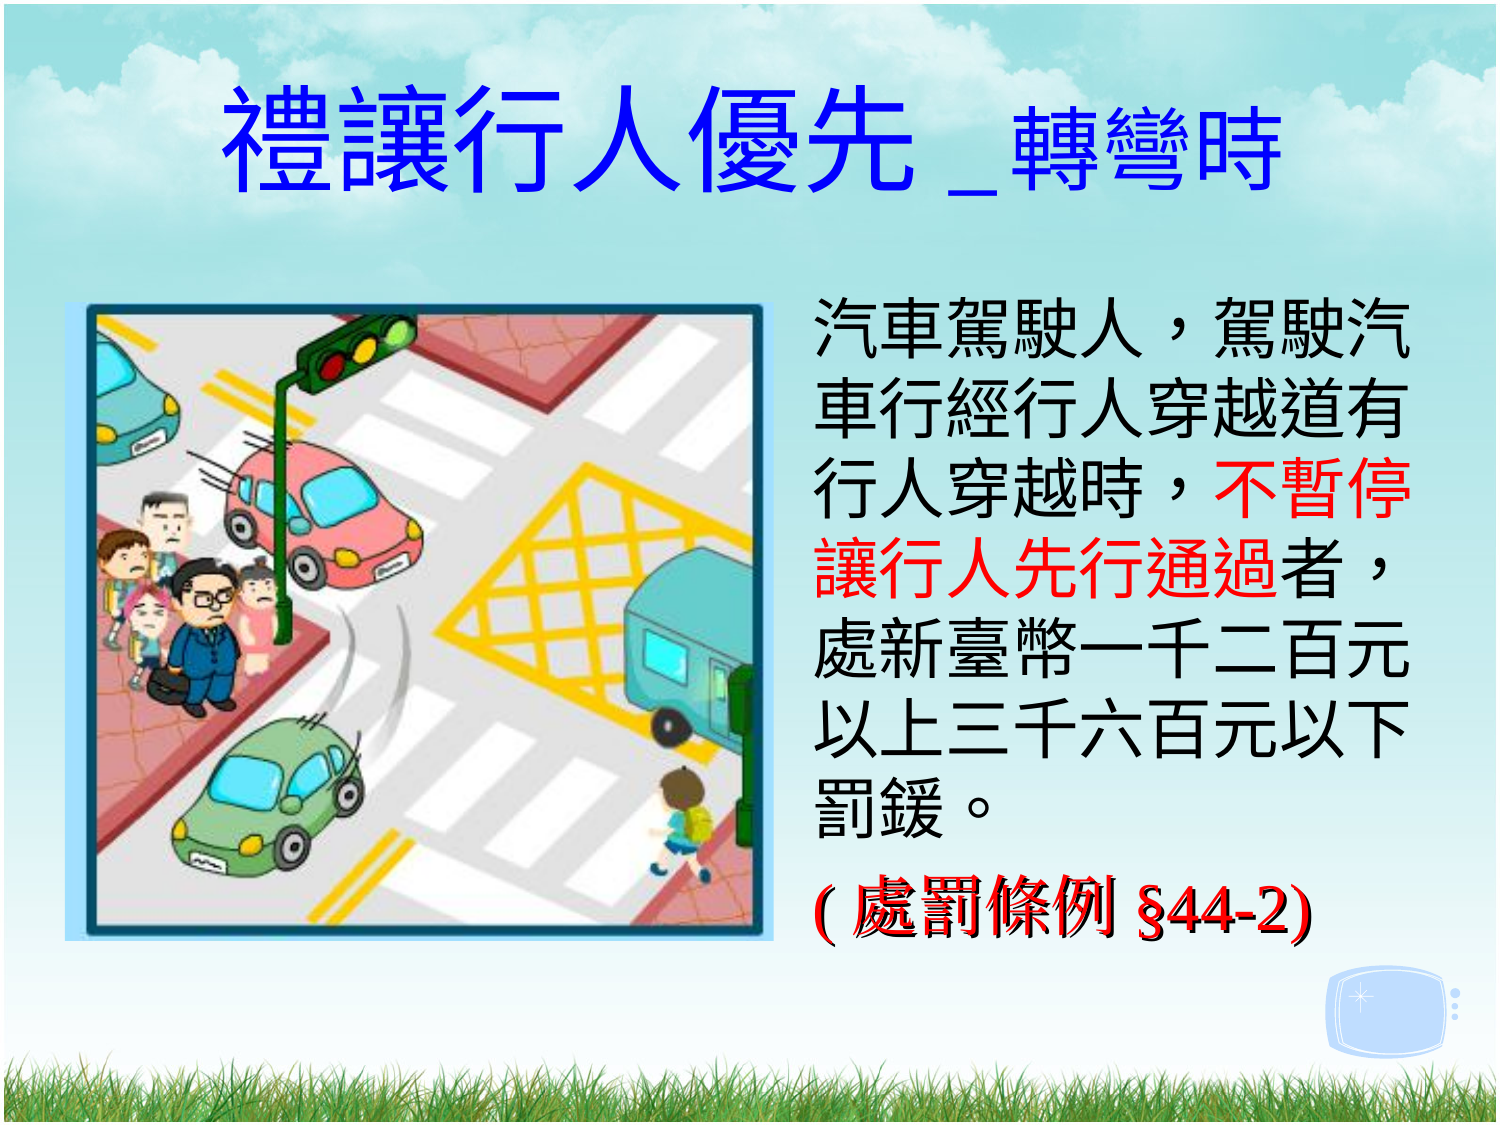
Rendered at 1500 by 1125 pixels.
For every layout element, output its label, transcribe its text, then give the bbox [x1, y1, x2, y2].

text_box 禮讓行人優先_轉彎時 [76, 42, 1427, 231]
picture [0, 0, 1500, 1125]
list 汽車駕駛人，駕駛汽車行經行人穿越道有行人穿越時，不暫停讓行人先行通過者，處新臺幣一千二百元以上三千六百元以下罰鍰。 (處罰條例§44-2) [797, 278, 1436, 953]
